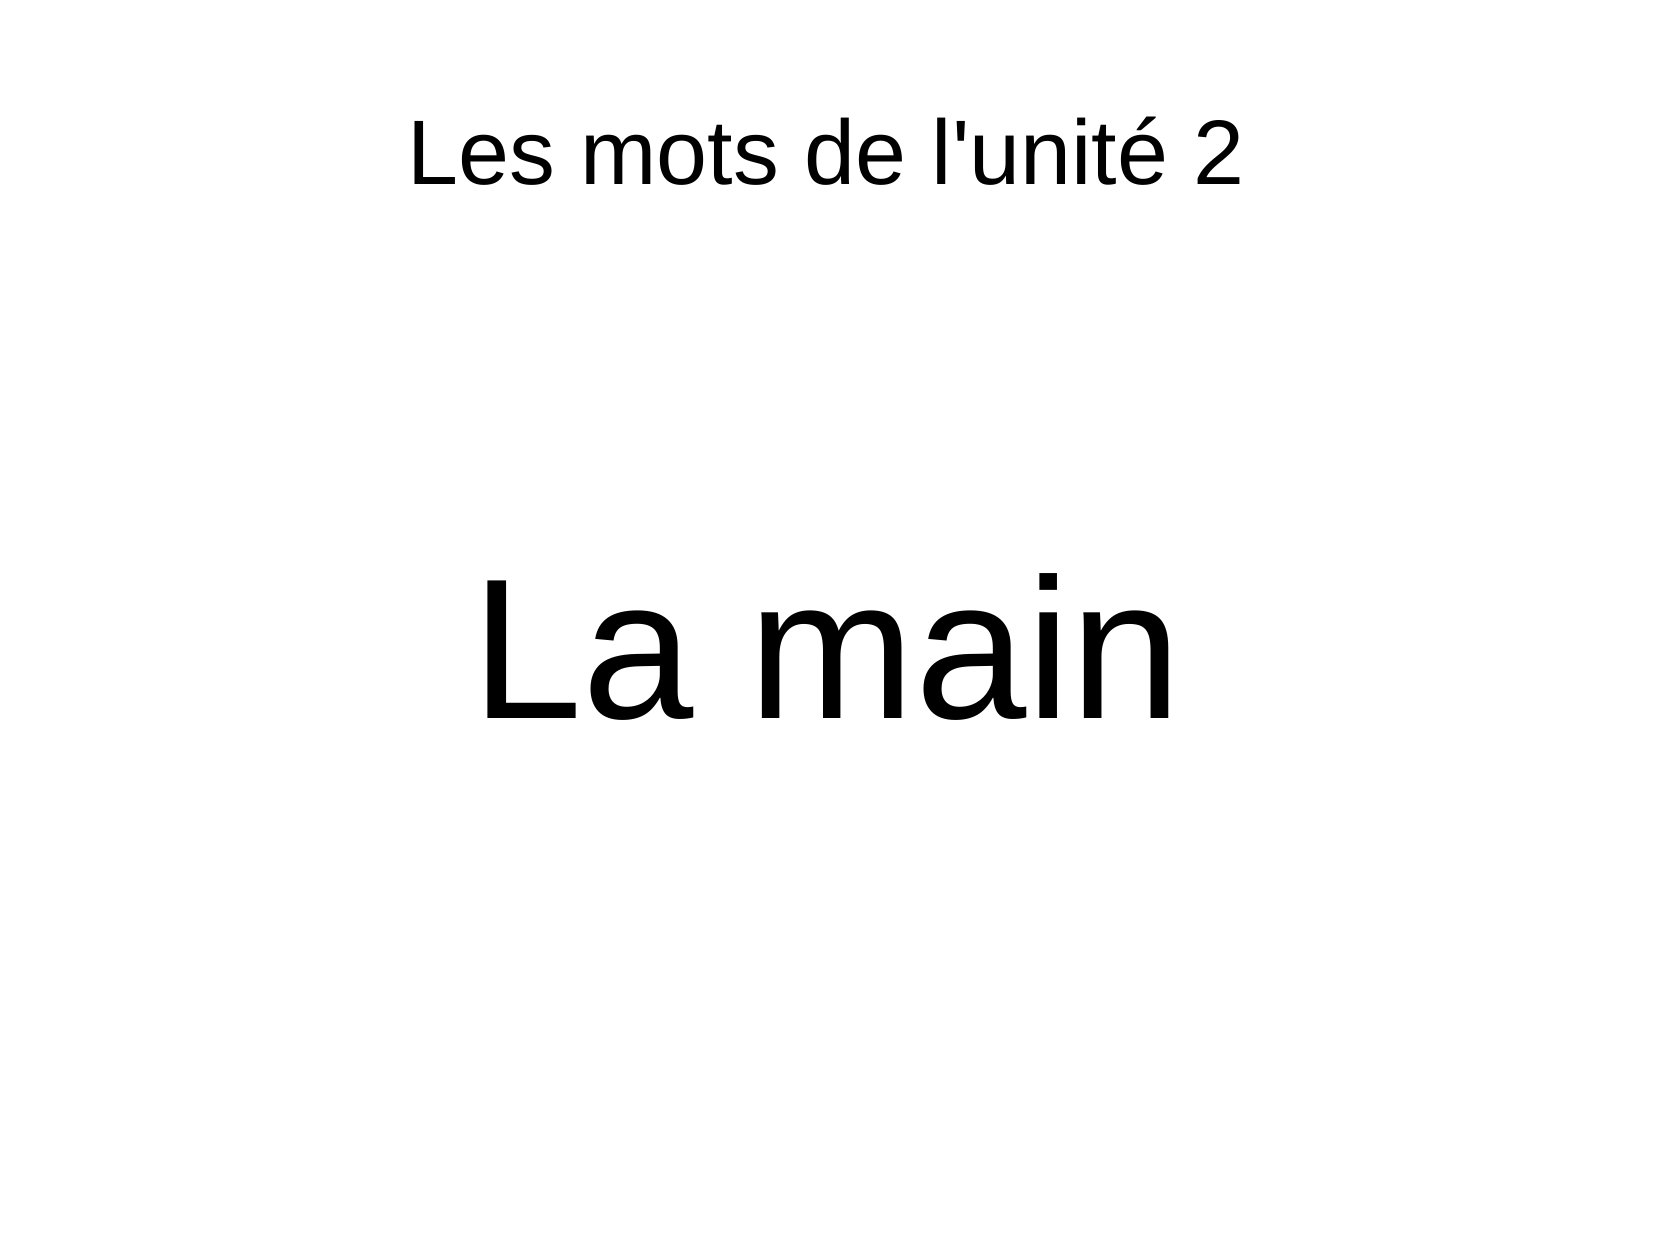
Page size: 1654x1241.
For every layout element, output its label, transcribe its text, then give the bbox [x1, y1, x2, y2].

title Les mots de l'unité 2 [82, 49, 1571, 257]
subtitle La main [82, 290, 1571, 1010]
